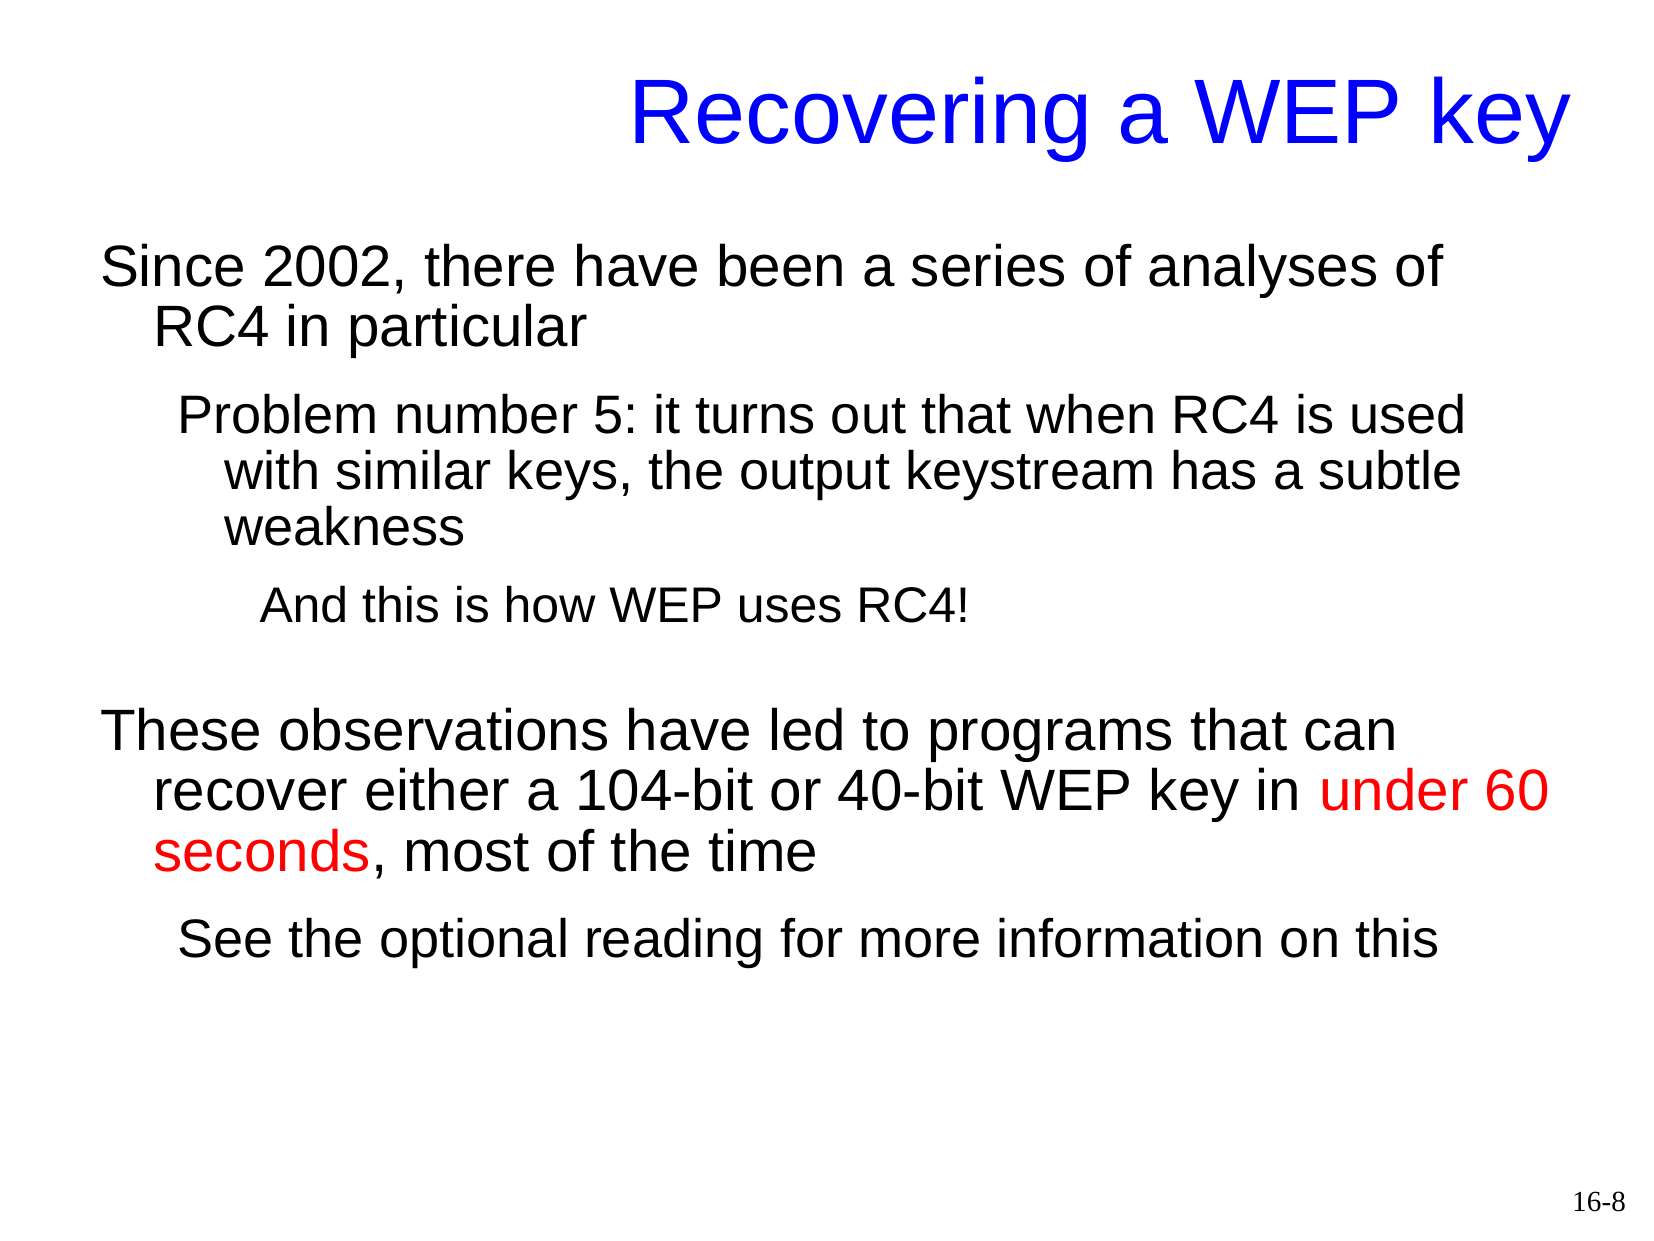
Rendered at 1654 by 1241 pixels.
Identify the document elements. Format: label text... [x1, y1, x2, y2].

title Recovering a WEP key [84, 18, 1573, 211]
list Since 2002, there have been a series of analyses of RC4 in particular Problem number 5: it turns out that when RC4 is used with similar keys, the output keystream has a subtle weakness And this is how WEP uses RC4! These observations have led to programs that can recover either a 104-bit or 40-bit WEP key in under 60 seconds, most of the time See the optional reading for more information on this [82, 237, 1571, 1156]
